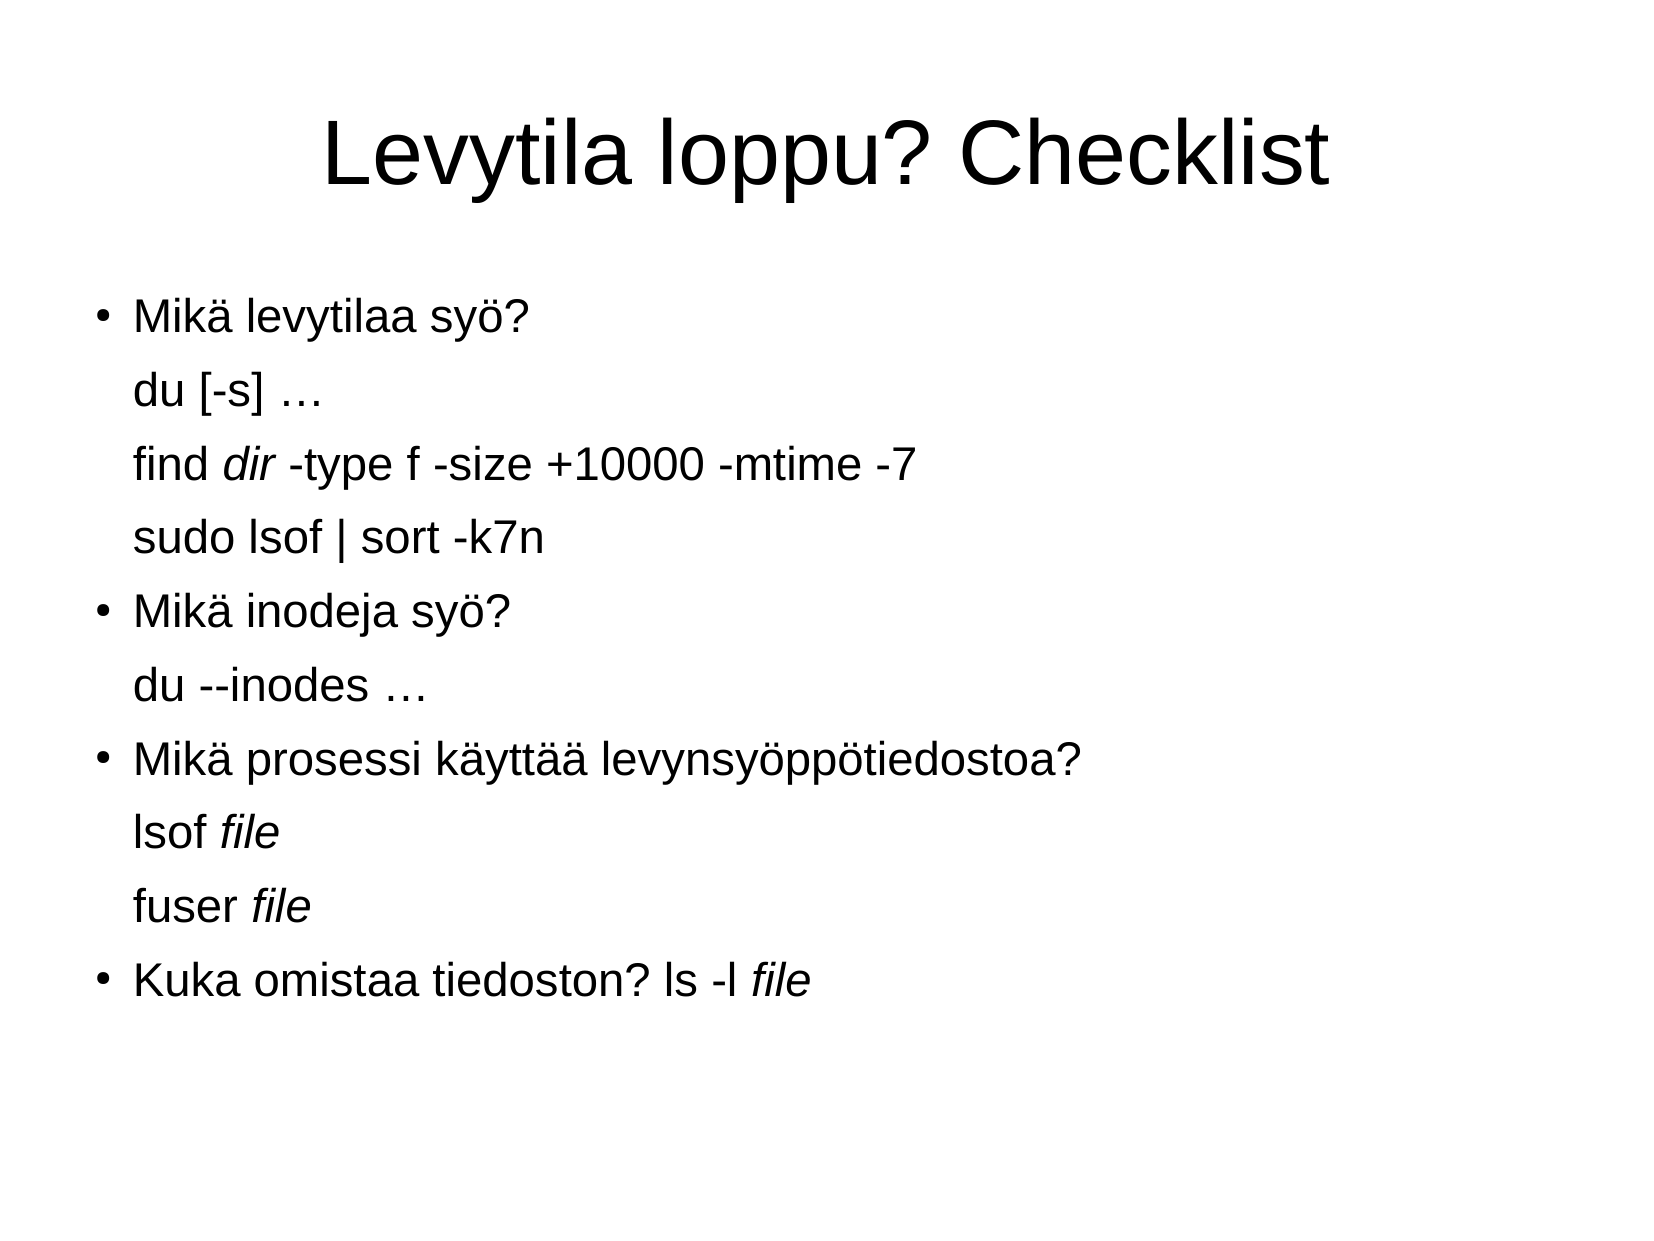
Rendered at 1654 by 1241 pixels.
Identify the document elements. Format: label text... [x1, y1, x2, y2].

list Mikä levytilaa syö? du [-s] … find dir -type f -size +10000 -mtime -7 sudo lsof | sort -k7n Mikä inodeja syö? du --inodes … Mikä prosessi käyttää levynsyöppötiedostoa? lsof file fuser file Kuka omistaa tiedoston? ls -l file [82, 290, 1571, 1010]
title Levytila loppu? Checklist [82, 49, 1571, 257]
